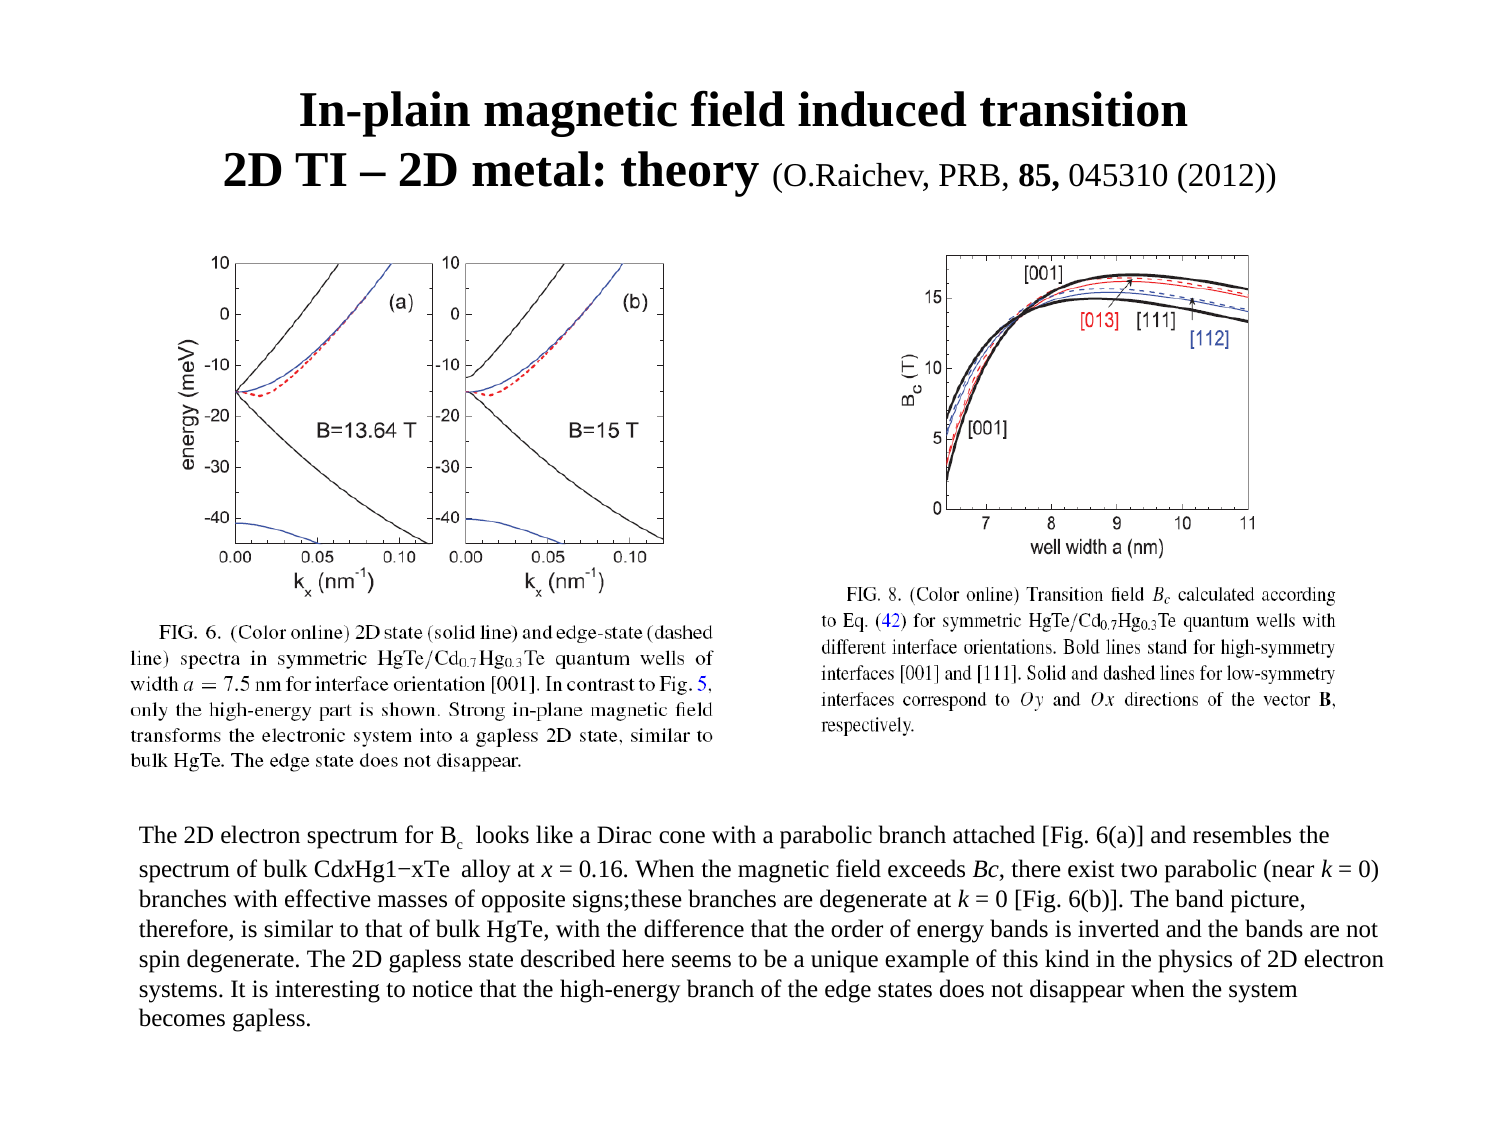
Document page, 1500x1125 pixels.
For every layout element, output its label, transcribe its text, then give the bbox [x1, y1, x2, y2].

text_box [809, 231, 1365, 740]
title In-plain magnetic field induced transition 2D TI – 2D metal: theory (O.Raichev, PRB, 85, 045310 (2012)) [112, 68, 1388, 204]
picture [112, 231, 728, 787]
text_box The 2D electron spectrum for Bc looks like a Dirac cone with a parabolic branch attached [Fig. 6(a)] and resembles the spectrum of bulk CdxHg1−xTexalloy at x = 0.16. When the magnetic field exceeds Bc, there exist two parabolic (near k = 0) branches with effective masses of opposite signs;these branches are degenerate at k = 0 [Fig. 6(b)]. The band picture, therefore, is similar to that of bulk HgTe, with the difference that the order of energy bands is inverted and the bands are not spin degenerate. The 2D gapless state described here seems to be a unique example of this kind in the physics of 2D electron systems. It is interesting to notice that the high-energy branch of the edge states does not disappear when the system becomes gapless. [123, 810, 1400, 1040]
